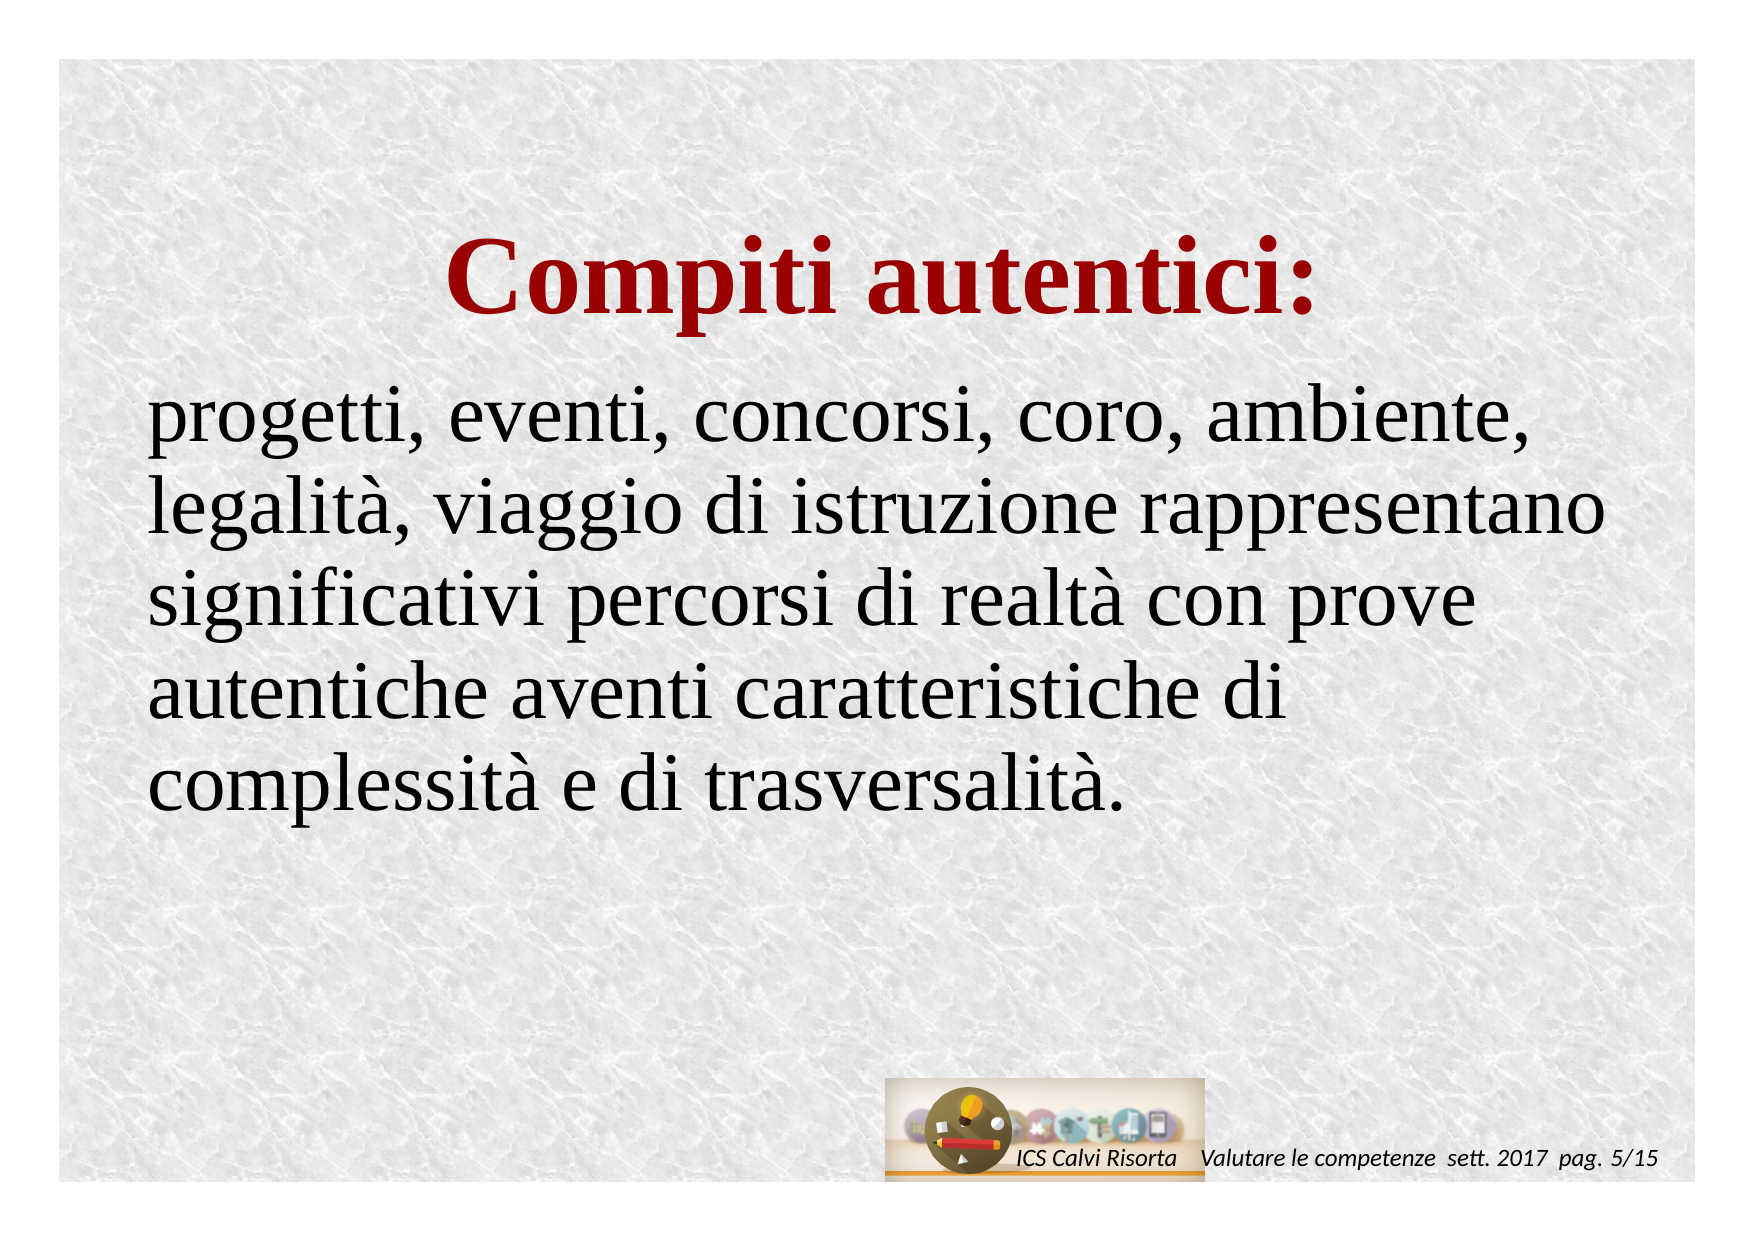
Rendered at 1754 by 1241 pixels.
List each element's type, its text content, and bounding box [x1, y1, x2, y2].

list Compiti autentici: progetti, eventi, concorsi, coro, ambiente, legalità, viaggio di istruzione rappresentano significativi percorsi di realtà con prove autentiche aventi caratteristiche di complessità e di trasversalità. [146, 213, 1620, 1029]
picture [59, 59, 1695, 1182]
text_box [75, 258, 1548, 1014]
